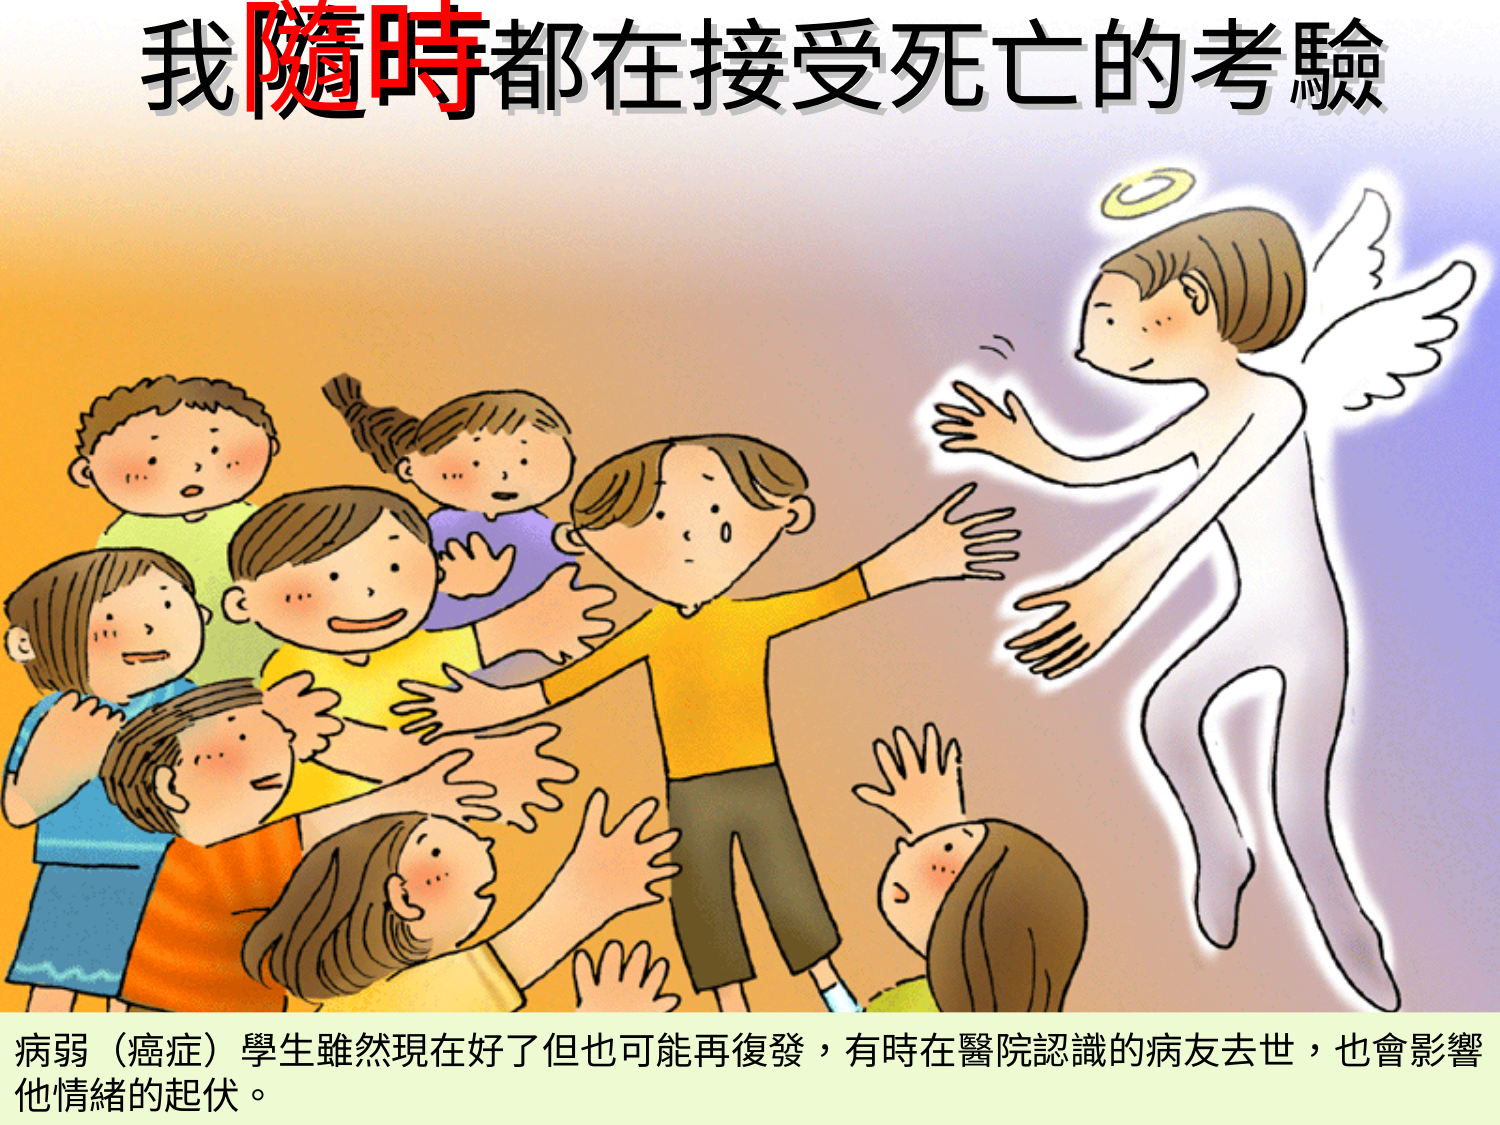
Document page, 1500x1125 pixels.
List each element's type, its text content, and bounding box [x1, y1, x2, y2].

picture [0, 0, 1500, 1012]
title 我隨時都在接受死亡的考驗 [112, 0, 1413, 138]
subtitle 病弱（癌症）學生雖然現在好了但也可能再復發，有時在醫院認識的病友去世，也會影響他情緒的起伏。 [0, 1012, 1500, 1125]
